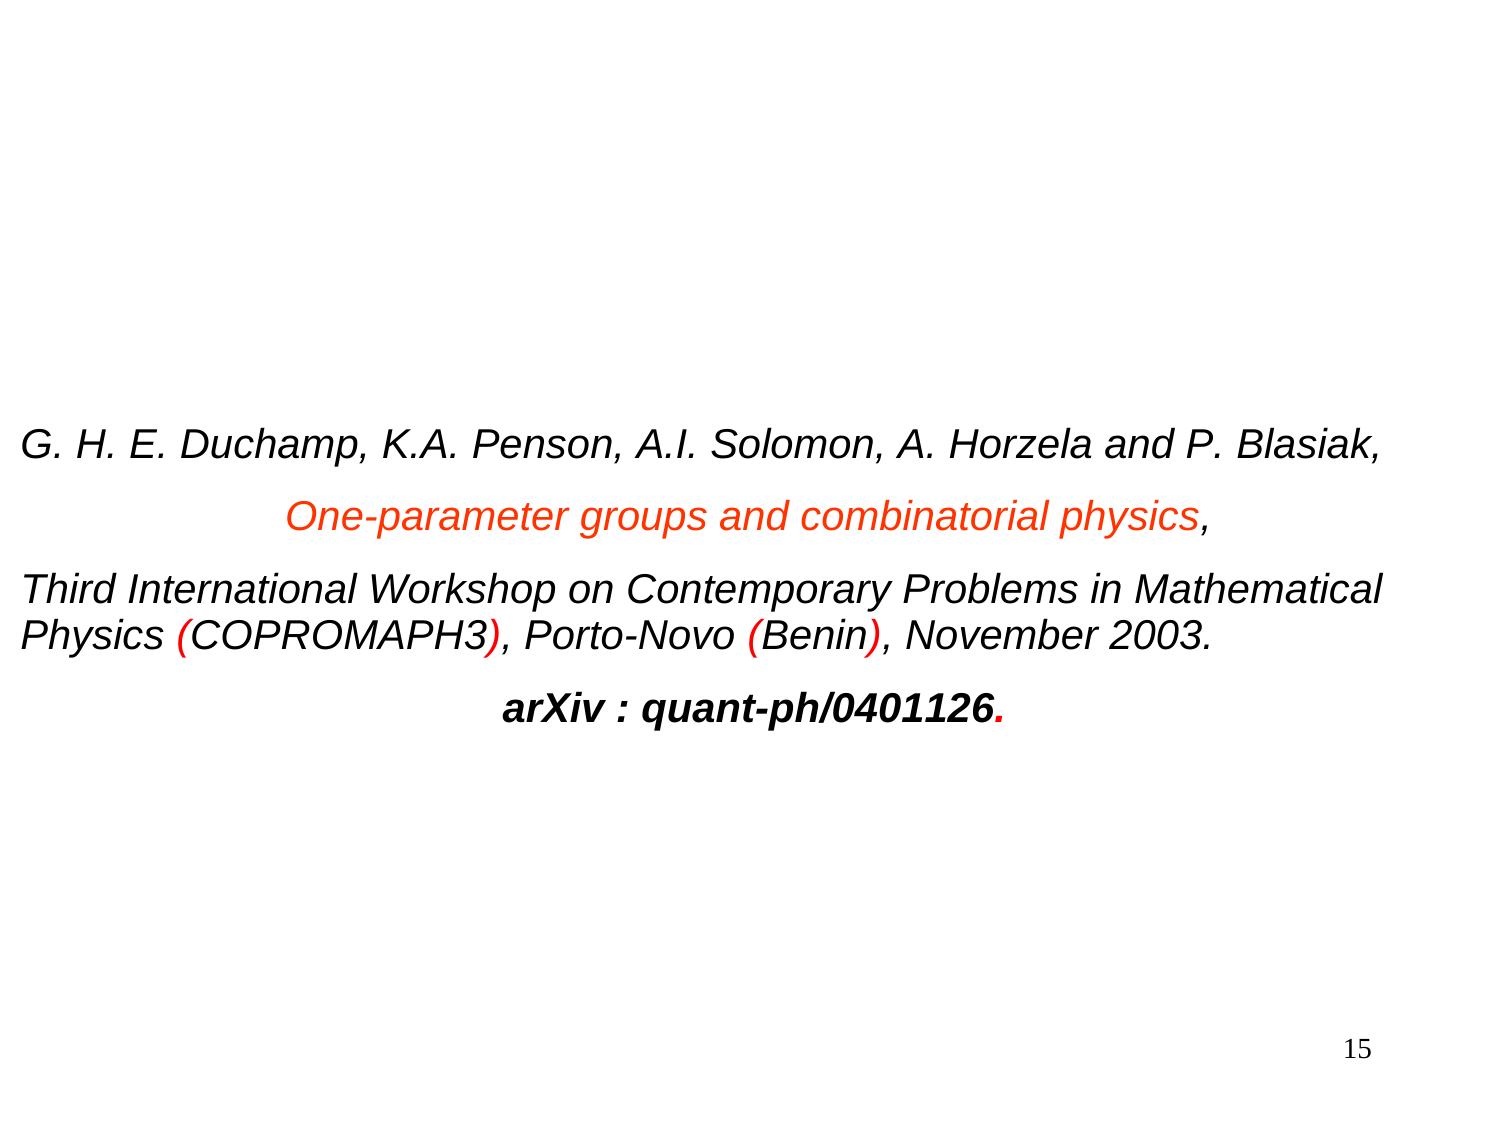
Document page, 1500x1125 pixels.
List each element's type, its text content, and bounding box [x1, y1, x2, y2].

text_box G. H. E. Duchamp, K.A. Penson, A.I. Solomon, A. Horzela and P. Blasiak, One-parameter groups and combinatorial physics, Third International Workshop on Contemporary Problems in Mathematical Physics (COPROMAPH3), Porto-Novo (Benin), November 2003. arXiv : quant-ph/0401126. [5, 413, 1500, 740]
